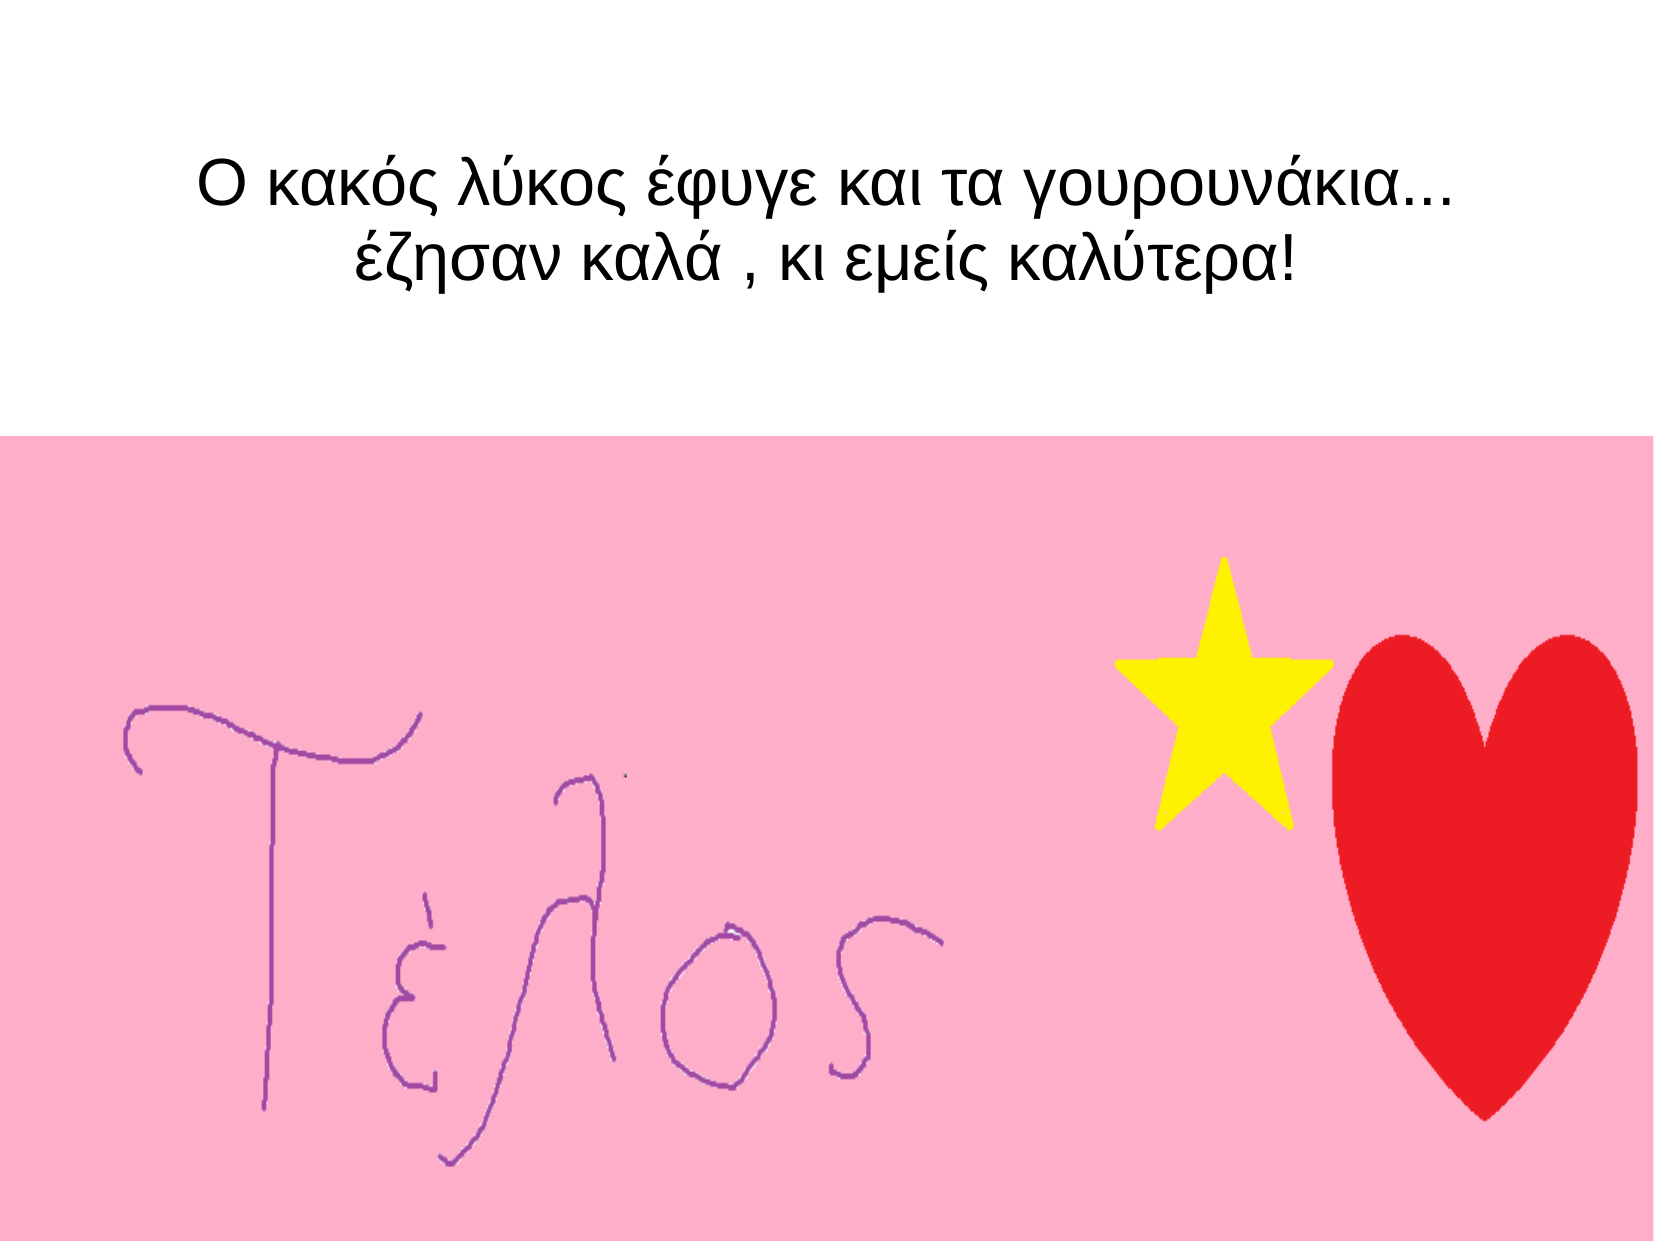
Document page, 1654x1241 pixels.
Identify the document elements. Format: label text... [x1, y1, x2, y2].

picture [0, 436, 1654, 1241]
subtitle Ο κακός λύκος έφυγε και τα γουρουνάκια... έζησαν καλά , κι εμείς καλύτερα! [82, 0, 1571, 436]
